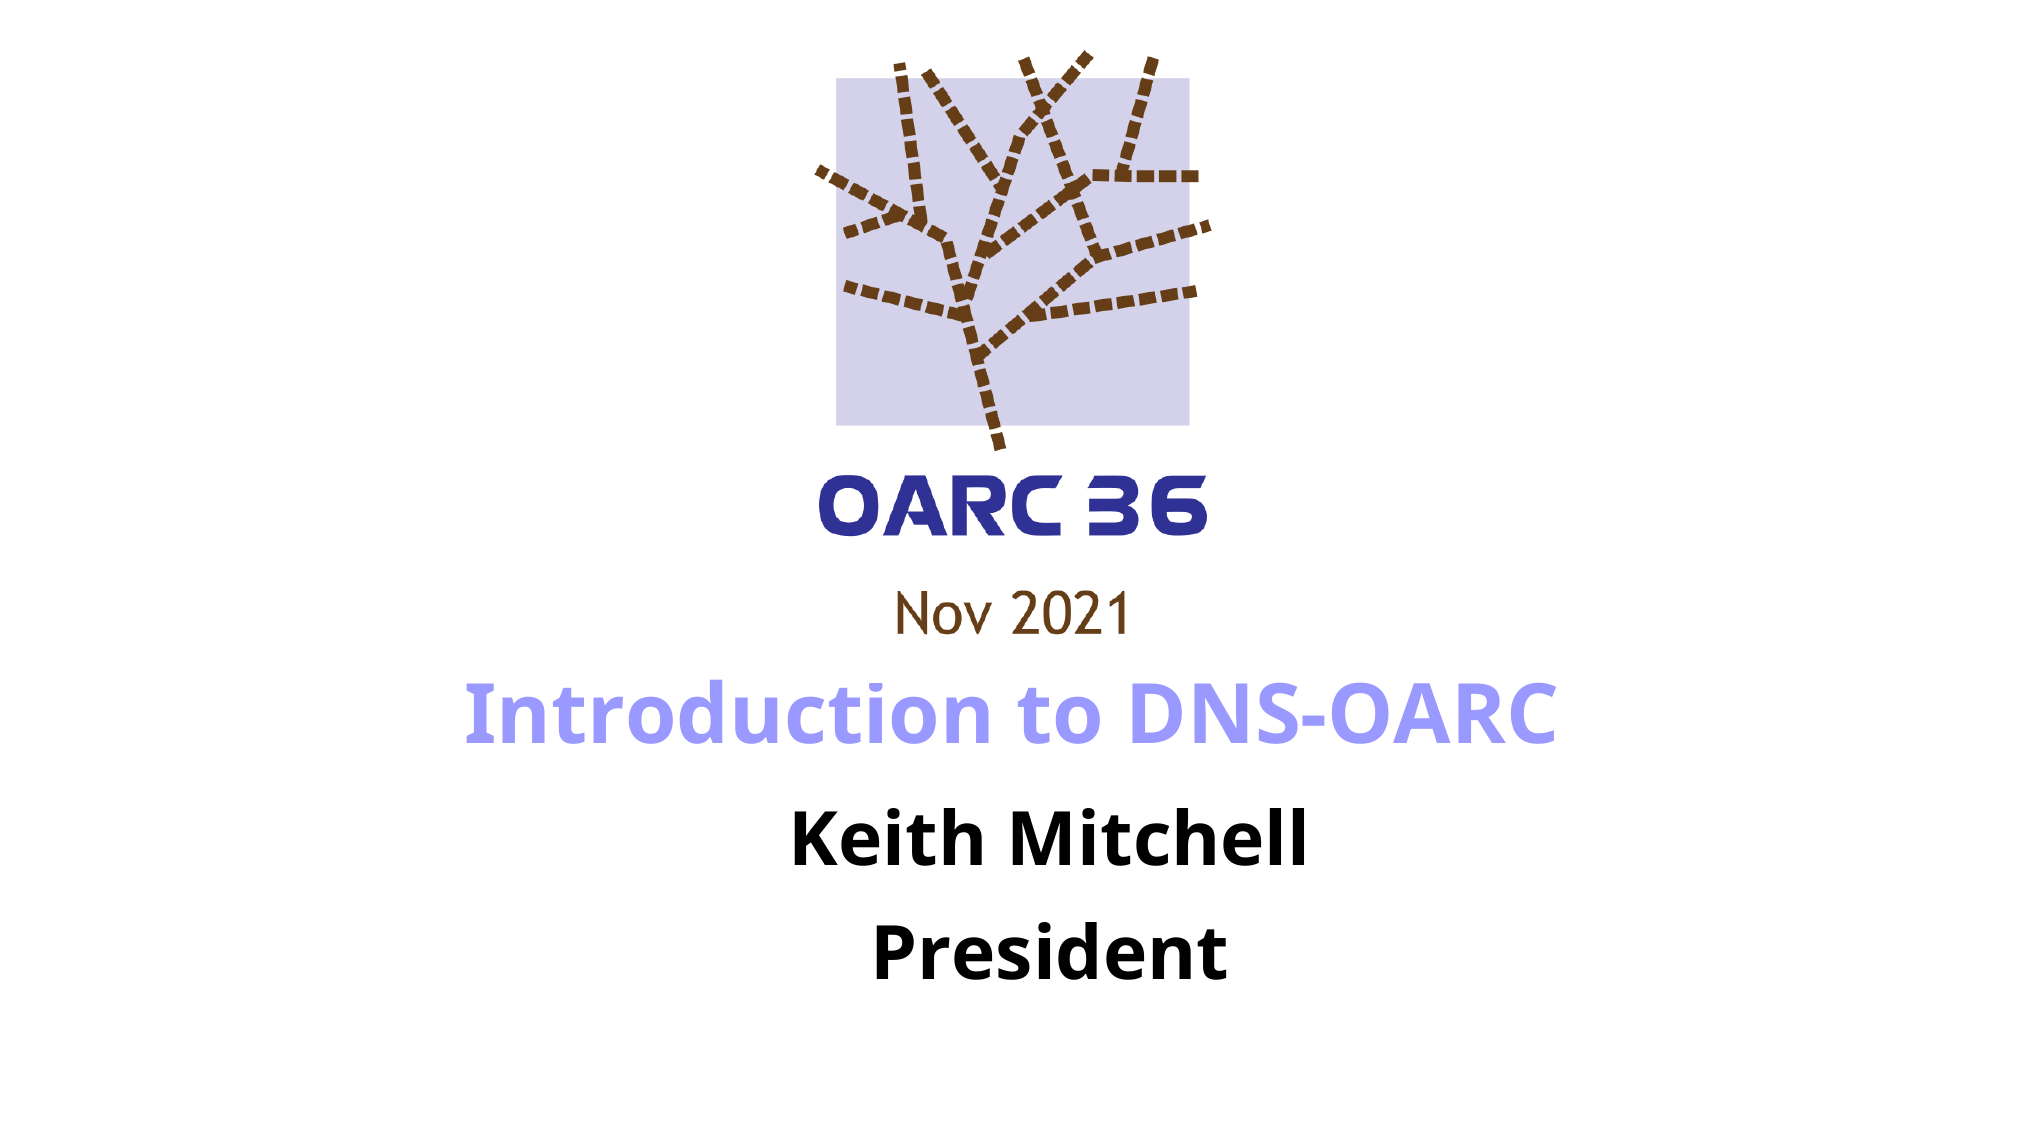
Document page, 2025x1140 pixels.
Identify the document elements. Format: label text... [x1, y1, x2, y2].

subtitle Keith Mitchell President [303, 737, 1722, 1140]
picture [797, 7, 1228, 683]
title Introduction to DNS-OARC [151, 634, 1874, 786]
